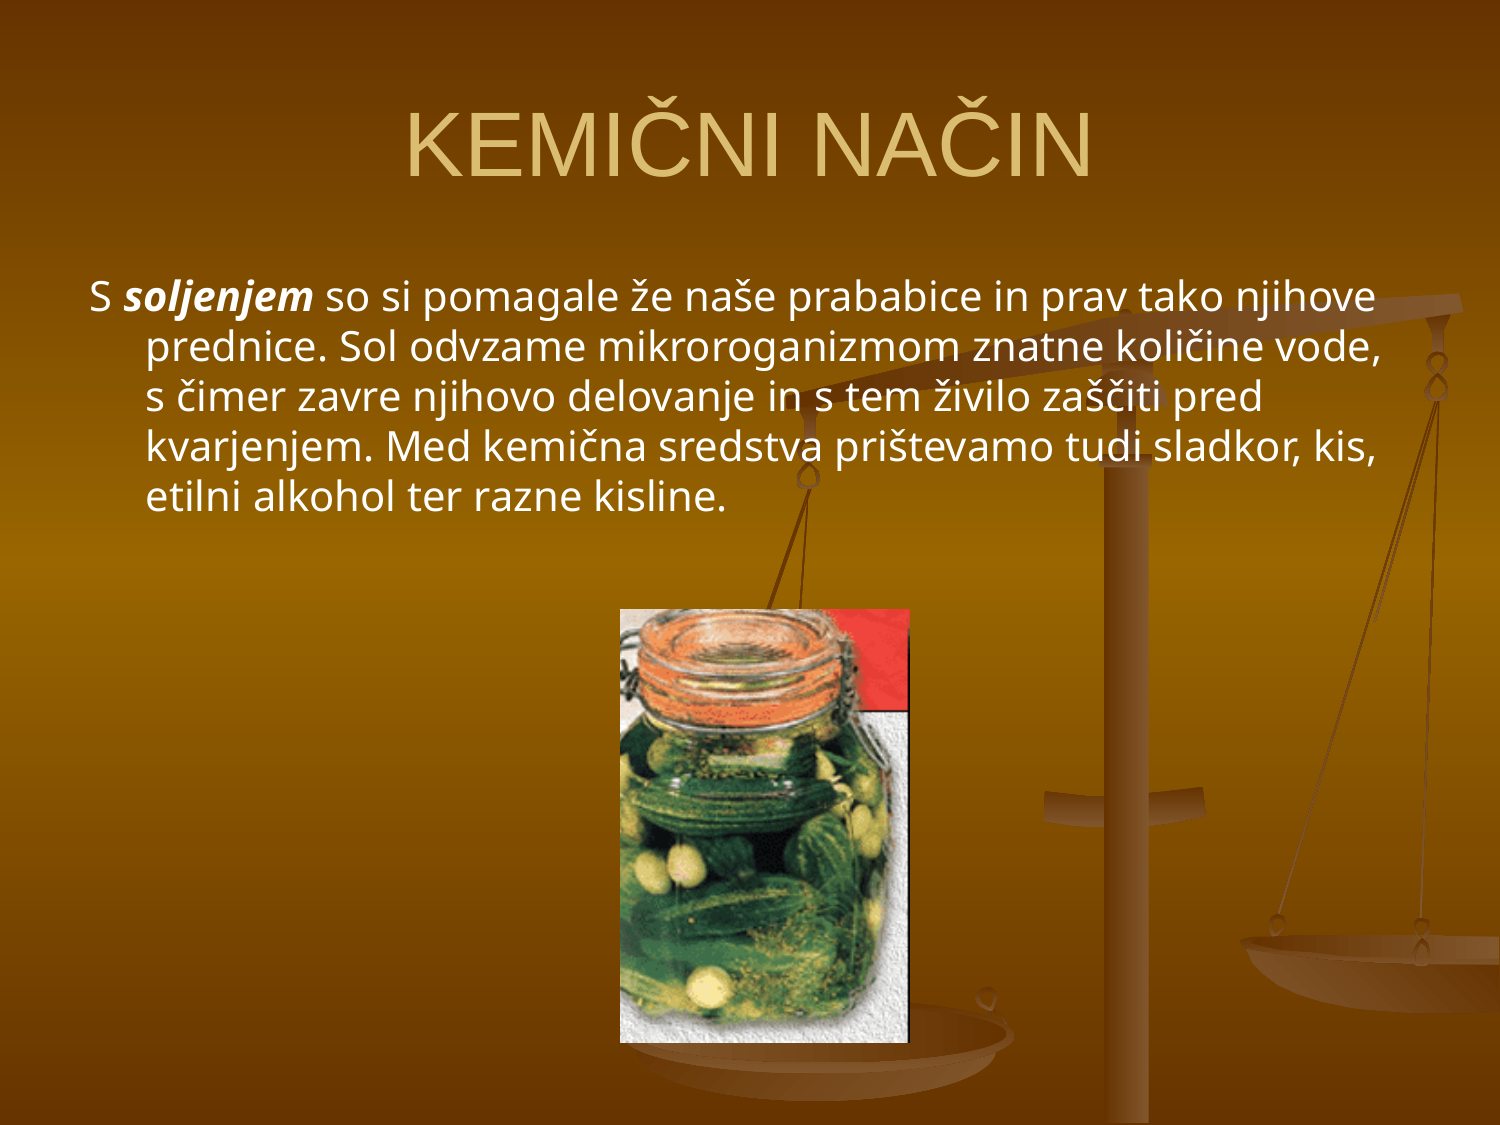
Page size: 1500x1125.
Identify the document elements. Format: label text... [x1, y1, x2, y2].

picture [620, 609, 910, 1043]
list S soljenjem so si pomagale že naše prababice in prav tako njihove prednice. Sol odvzame mikroroganizmom znatne količine vode, s čimer zavre njihovo delovanje in s tem živilo zaščiti pred kvarjenjem. Med kemična sredstva prištevamo tudi sladkor, kis, etilni alkohol ter razne kisline. [75, 262, 1415, 916]
title KEMIČNI NAČIN [75, 37, 1425, 241]
